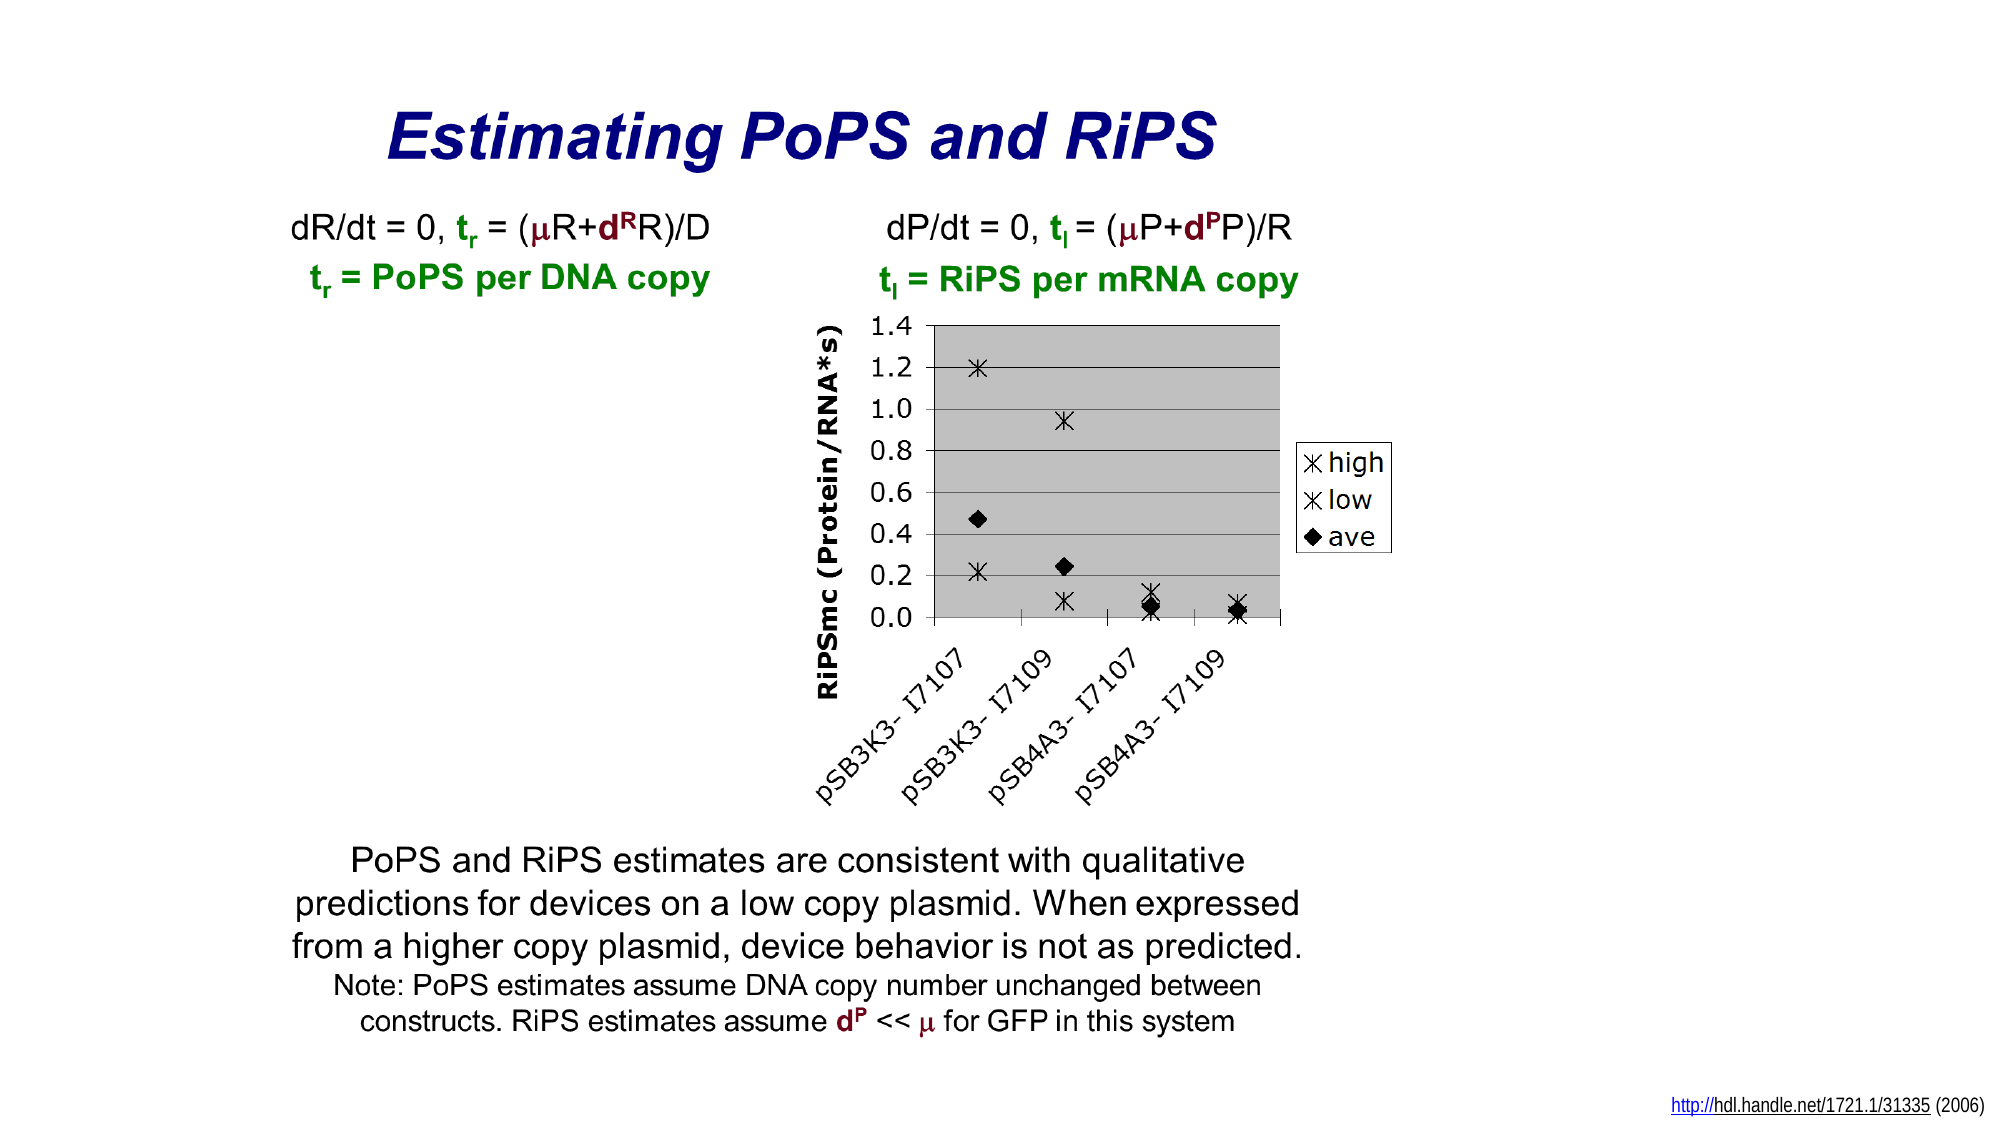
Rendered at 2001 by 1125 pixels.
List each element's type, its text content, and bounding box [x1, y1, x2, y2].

picture [222, 45, 1405, 1085]
text_box http://hdl.handle.net/1721.1/31335 (2006) [1652, 1084, 2000, 1125]
